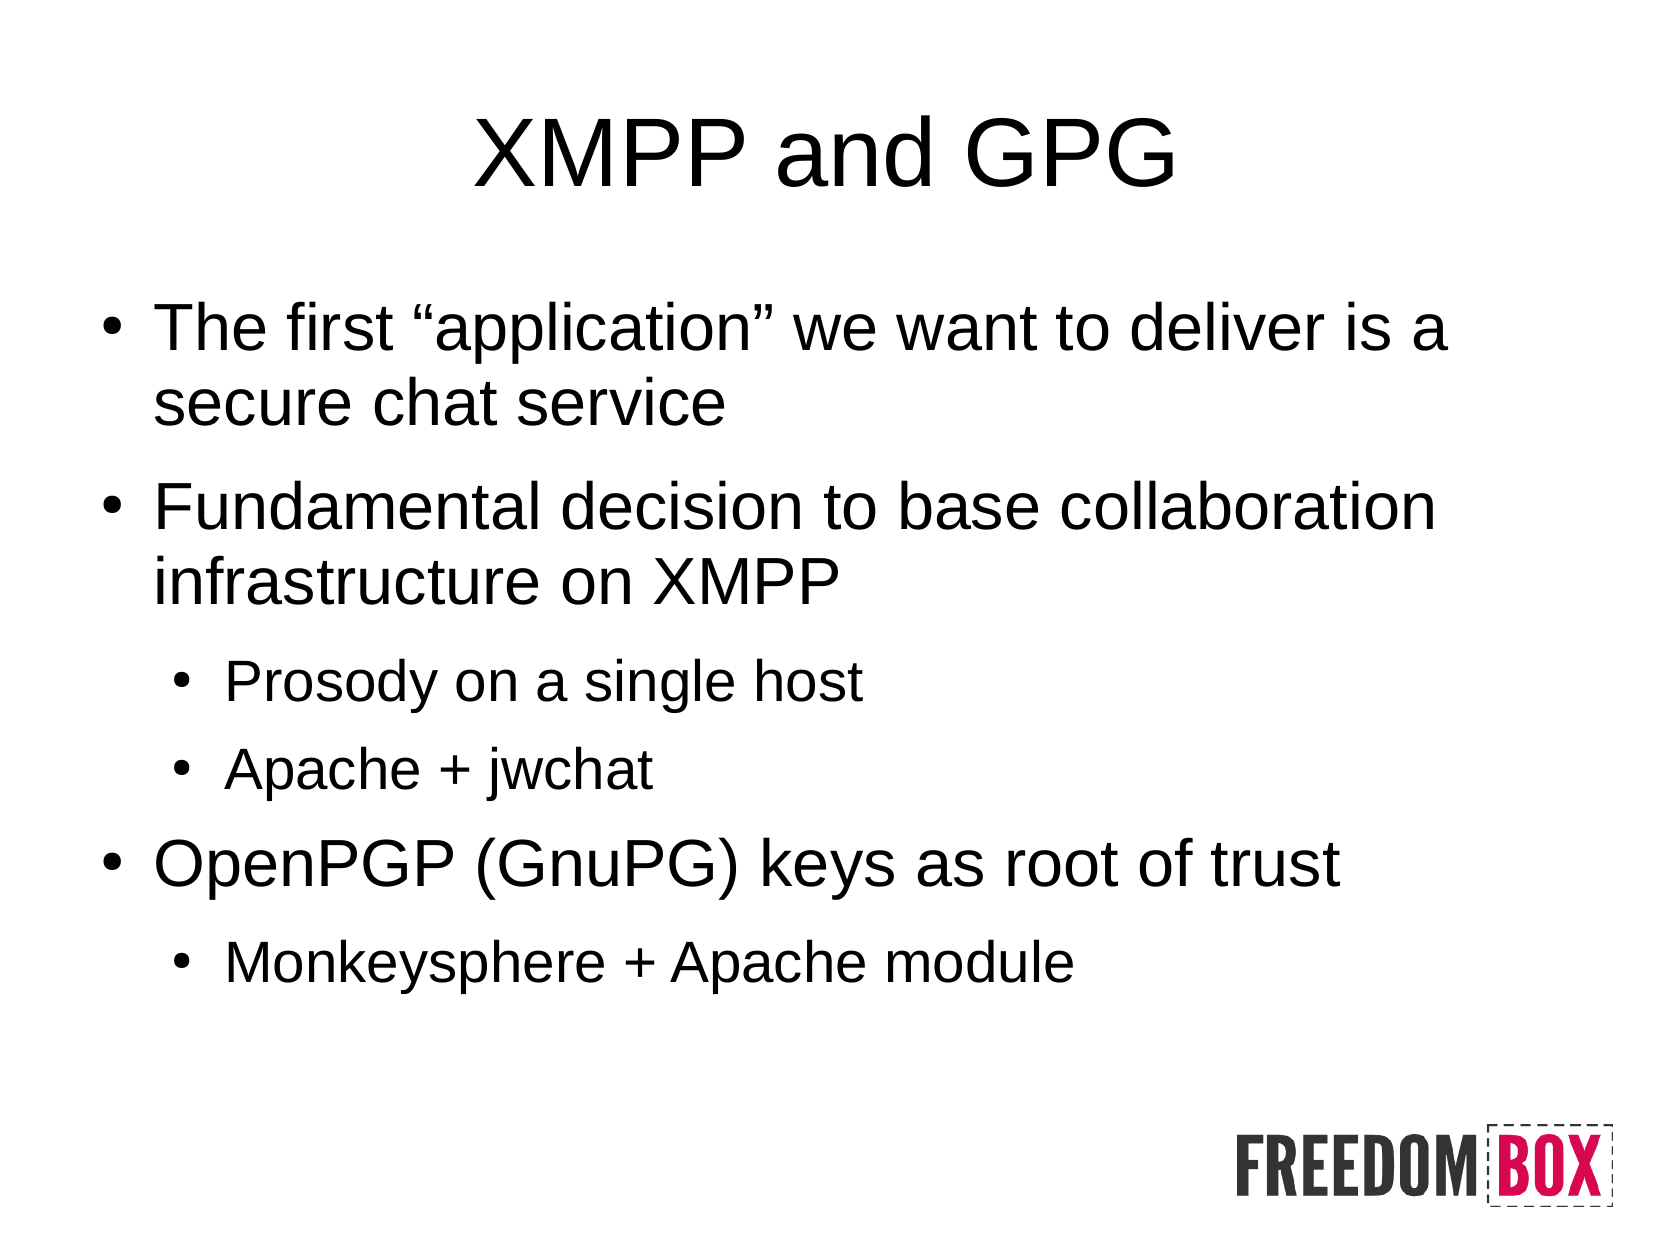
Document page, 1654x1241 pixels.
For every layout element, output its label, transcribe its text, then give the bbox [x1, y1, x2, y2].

title XMPP and GPG [82, 49, 1571, 257]
list The first “application” we want to deliver is a secure chat service Fundamental decision to base collaboration infrastructure on XMPP Prosody on a single host Apache + jwchat OpenPGP (GnuPG) keys as root of trust Monkeysphere + Apache module [82, 290, 1571, 1109]
picture [1237, 1124, 1613, 1207]
